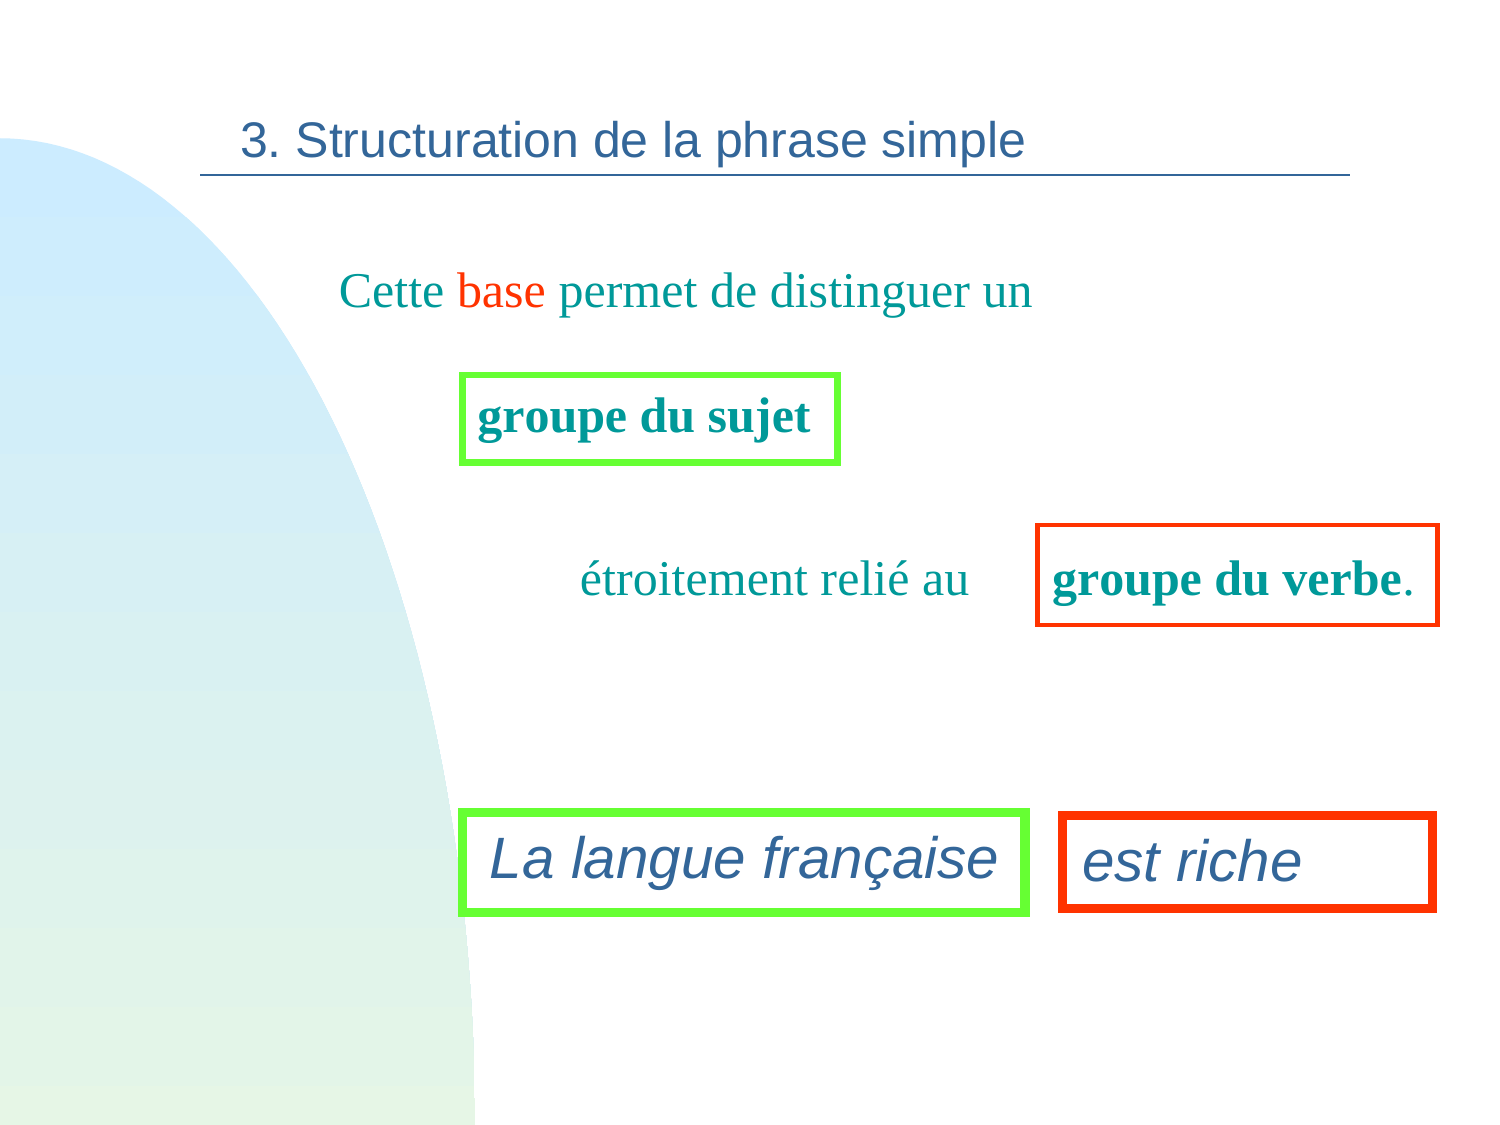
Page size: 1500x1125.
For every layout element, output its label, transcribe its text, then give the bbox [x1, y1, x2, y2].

text_box groupe du verbe. [1040, 537, 1435, 623]
text_box est riche [1067, 820, 1319, 902]
text_box groupe du verbe. [1037, 537, 1450, 673]
text_box étroitement relié au [537, 537, 1026, 613]
text_box La langue française [474, 817, 1020, 908]
text_box groupe du sujet [466, 378, 834, 451]
text_box groupe du sujet [841, 374, 850, 451]
text_box 3. Structuration de la phrase simple [225, 99, 1042, 174]
text_box Cette base permet de distinguer un [324, 249, 1049, 326]
